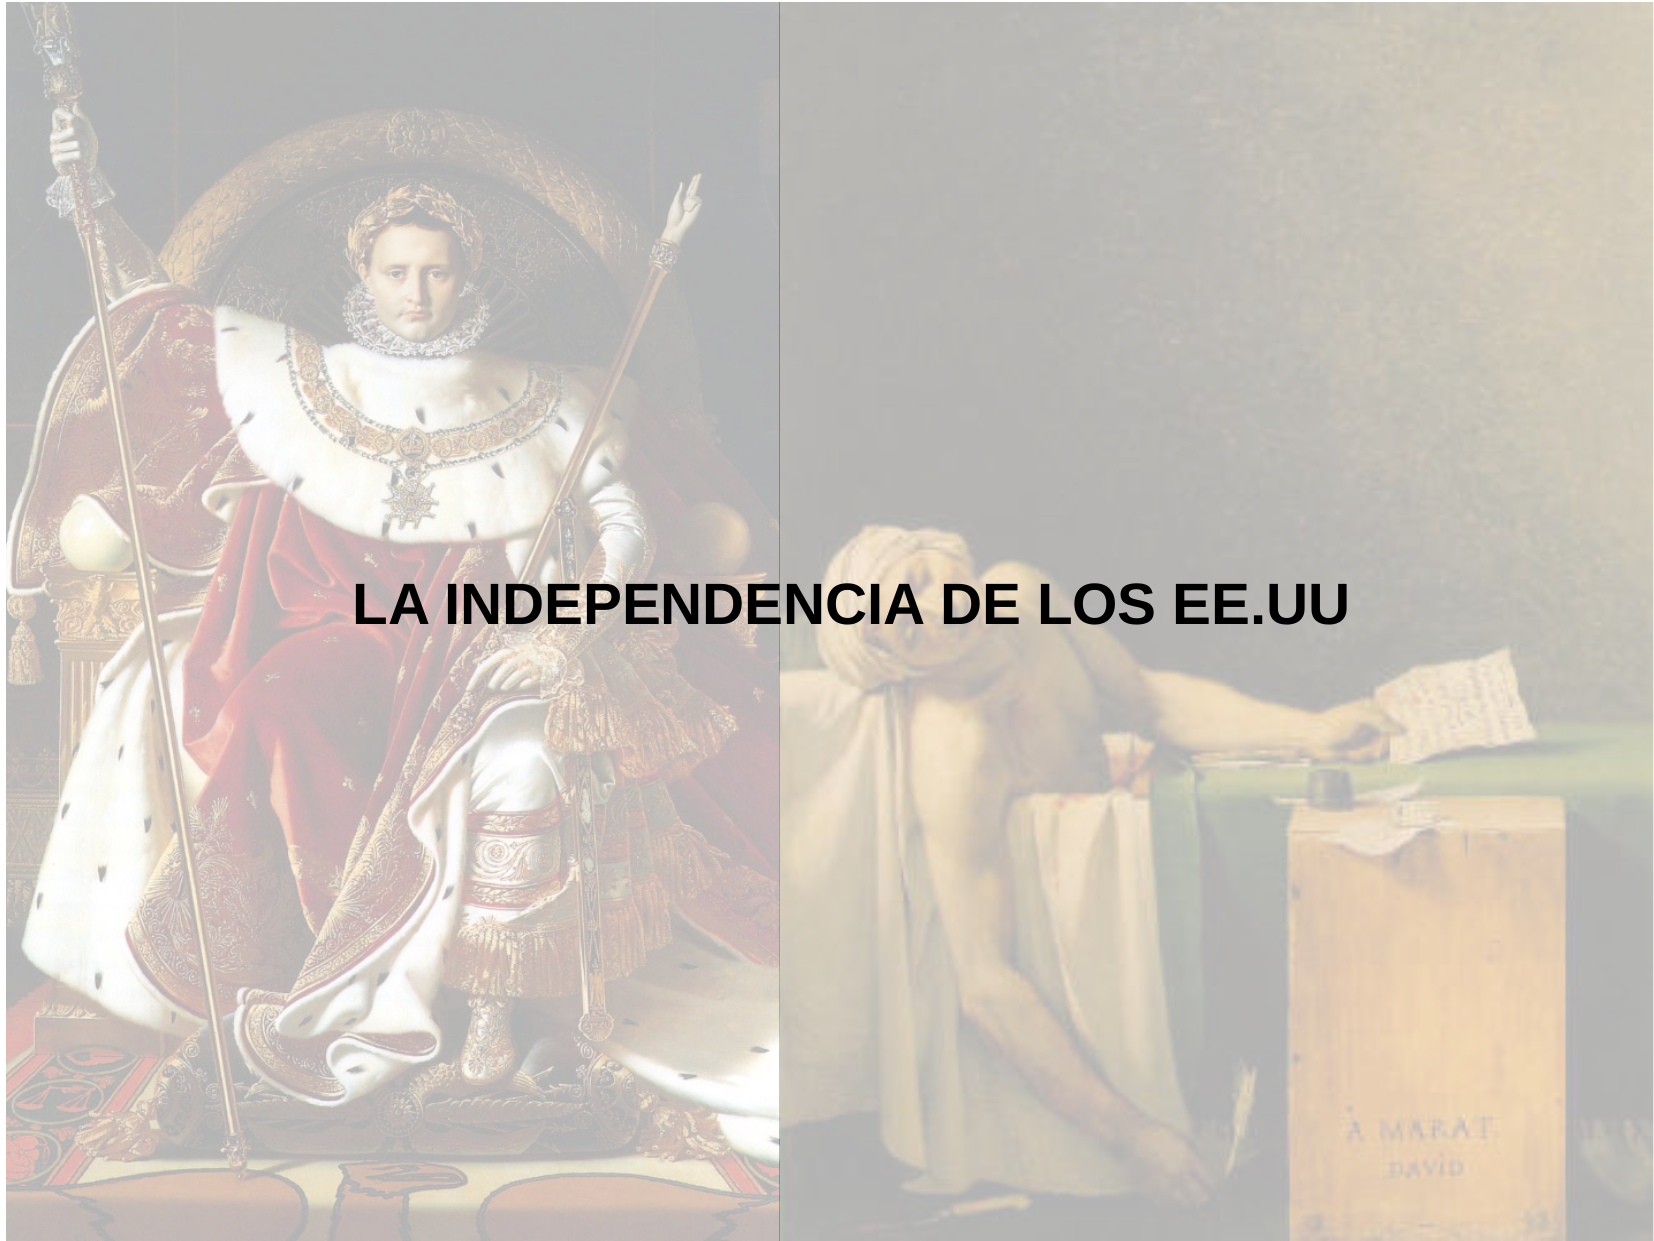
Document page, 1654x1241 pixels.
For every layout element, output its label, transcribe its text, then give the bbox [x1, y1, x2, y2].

text_box LA INDEPENDENCIA DE LOS EE.UU [337, 564, 1366, 646]
picture [6, 2, 1654, 1241]
